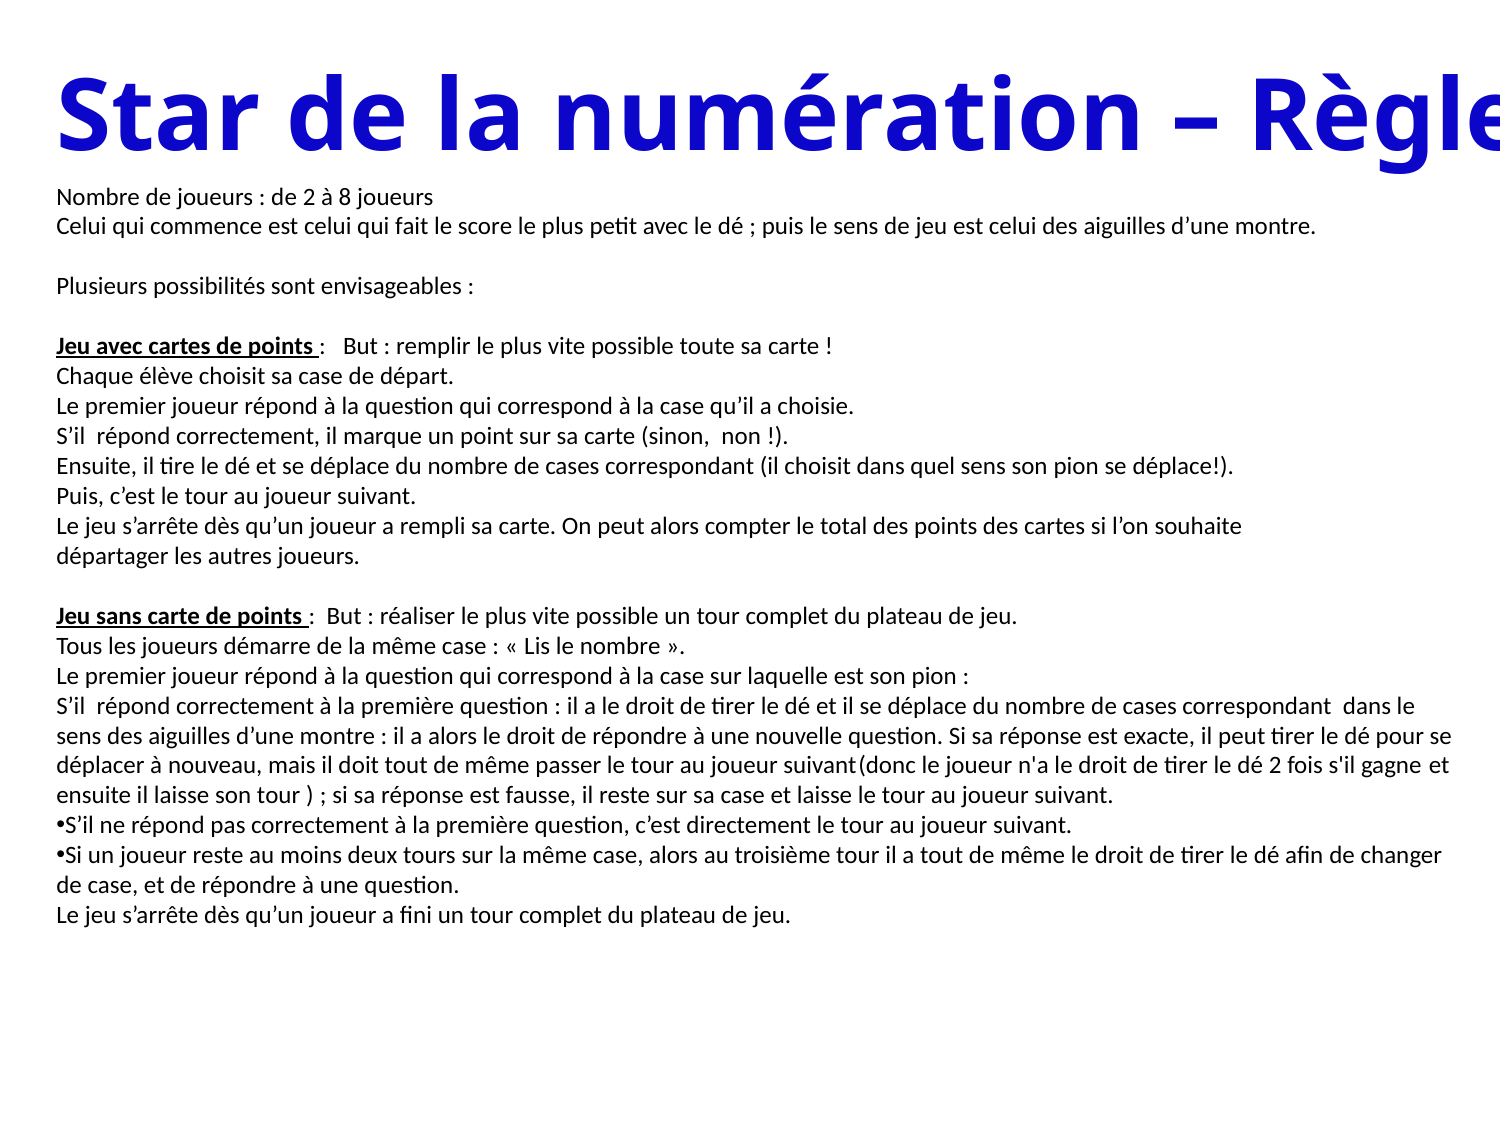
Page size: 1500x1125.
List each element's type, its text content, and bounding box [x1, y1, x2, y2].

text_box Nombre de joueurs : de 2 à 8 joueurs Celui qui commence est celui qui fait le score le plus petit avec le dé ; puis le sens de jeu est celui des aiguilles d’une montre. Plusieurs possibilités sont envisageables : Jeu avec cartes de points : But : remplir le plus vite possible toute sa carte ! Chaque élève choisit sa case de départ. Le premier joueur répond à la question qui correspond à la case qu’il a choisie. S’il répond correctement, il marque un point sur sa carte (sinon, non !). Ensuite, il tire le dé et se déplace du nombre de cases correspondant (il choisit dans quel sens son pion se déplace!). Puis, c’est le tour au joueur suivant. Le jeu s’arrête dès qu’un joueur a rempli sa carte. On peut alors compter le total des points des cartes si l’on souhaite départager les autres joueurs. Jeu sans carte de points : But : réaliser le plus vite possible un tour complet du plateau de jeu. Tous les joueurs démarre de la même case : « Lis le nombre ». Le premier joueur répond à la question qui correspond à la case sur laquelle est son pion : S’il répond correctement à la première question : il a le droit de tirer le dé et il se déplace du nombre de cases correspondant dans le sens des aiguilles d’une montre : il a alors le droit de répondre à une nouvelle question. Si sa réponse est exacte, il peut tirer le dé pour se déplacer à nouveau, mais il doit tout de même passer le tour au joueur suivant(donc le joueur n'a le droit de tirer le dé 2 fois s'il gagne et ensuite il laisse son tour ) ; si sa réponse est fausse, il reste sur sa case et laisse le tour au joueur suivant. S’il ne répond pas correctement à la première question, c’est directement le tour au joueur suivant. Si un joueur reste au moins deux tours sur la même case, alors au troisième tour il a tout de même le droit de tirer le dé afin de changer de case, et de répondre à une question. Le jeu s’arrête dès qu’un joueur a fini un tour complet du plateau de jeu. [41, 172, 1471, 1037]
text_box Star de la numération – Règles du jeu [41, 43, 1500, 178]
